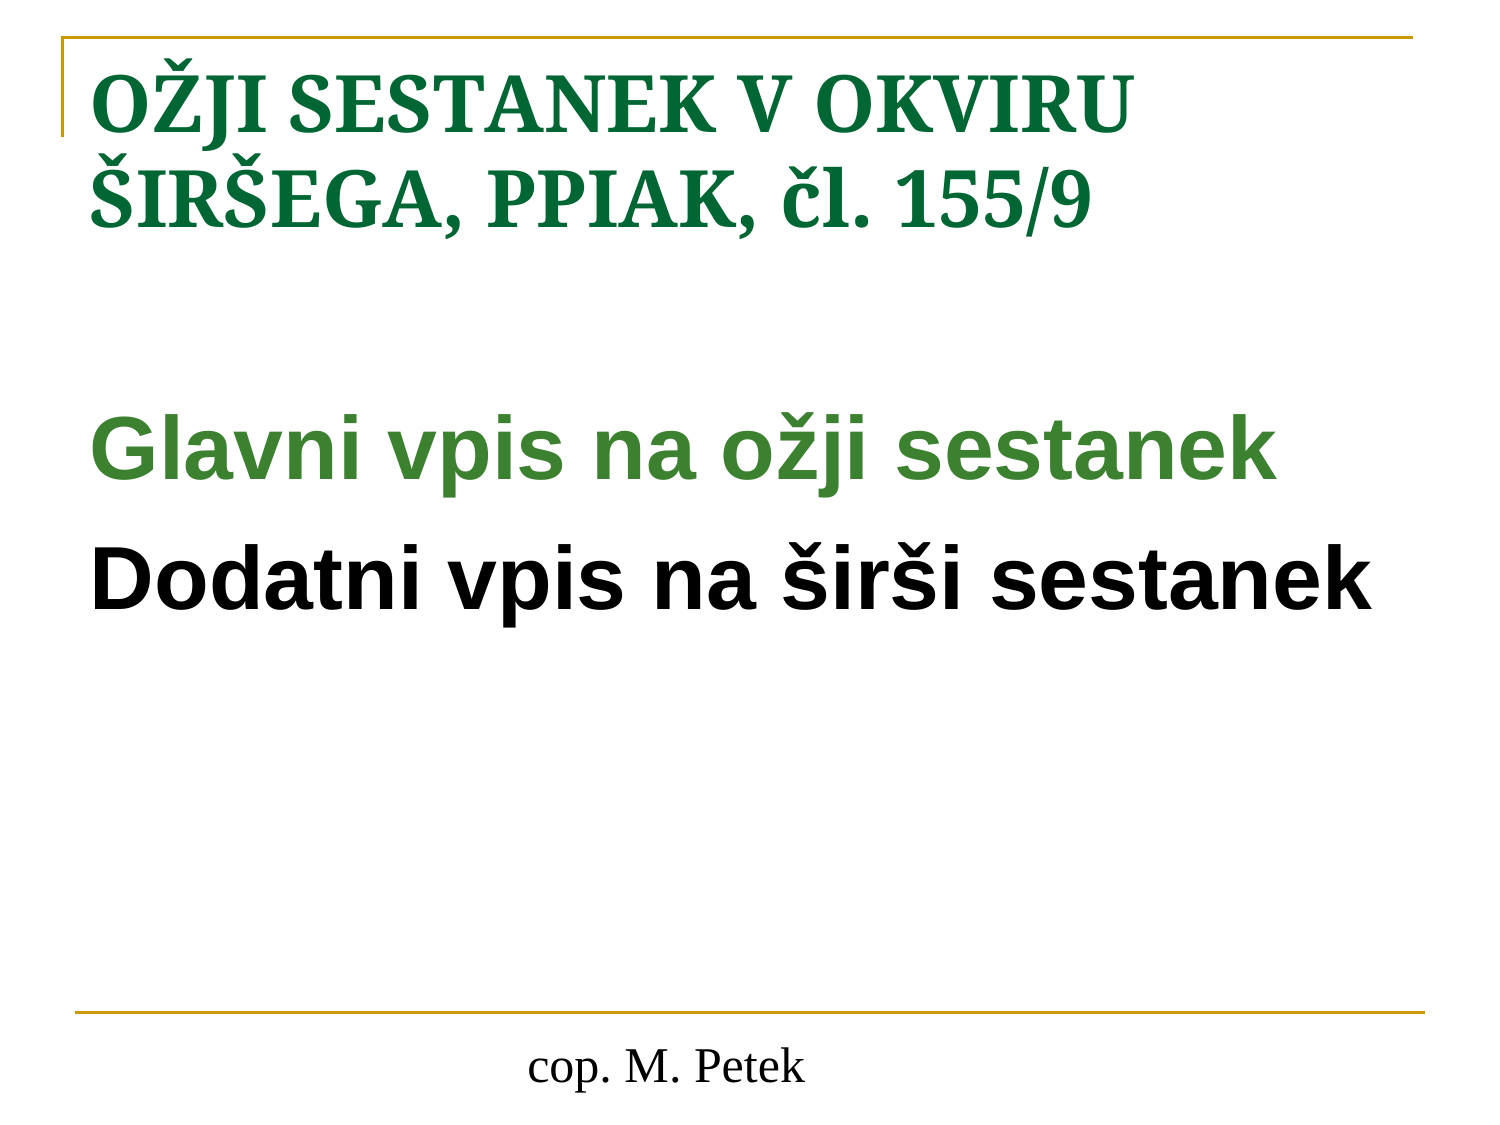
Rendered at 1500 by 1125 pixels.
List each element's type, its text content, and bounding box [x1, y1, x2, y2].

title OŽJI SESTANEK V OKVIRU ŠIRŠEGA, PPIAK, čl. 155/9 [75, 45, 1426, 252]
list Glavni vpis na ožji sestanek Dodatni vpis na širši sestanek [75, 262, 1426, 1006]
